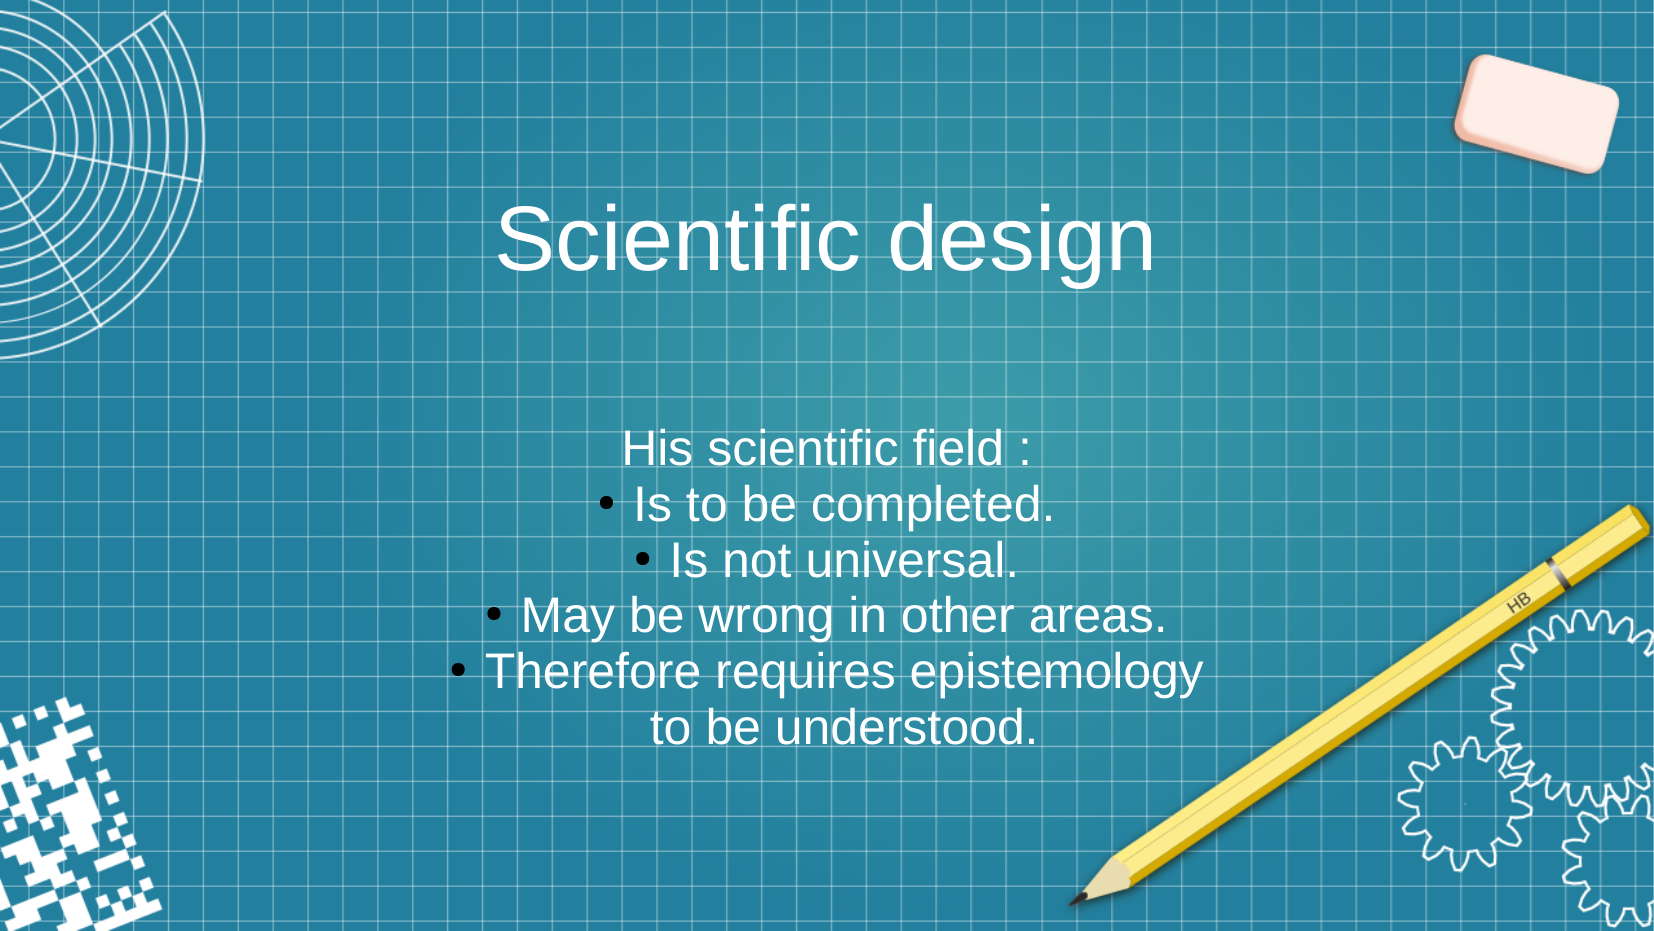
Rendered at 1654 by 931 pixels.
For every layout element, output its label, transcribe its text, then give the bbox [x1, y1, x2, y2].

picture [0, 0, 1654, 931]
title Scientific design [82, 132, 1571, 346]
subtitle His scientific field : Is to be completed. Is not universal. May be wrong in other areas. Therefore requires epistemology to be understood. [82, 389, 1571, 842]
